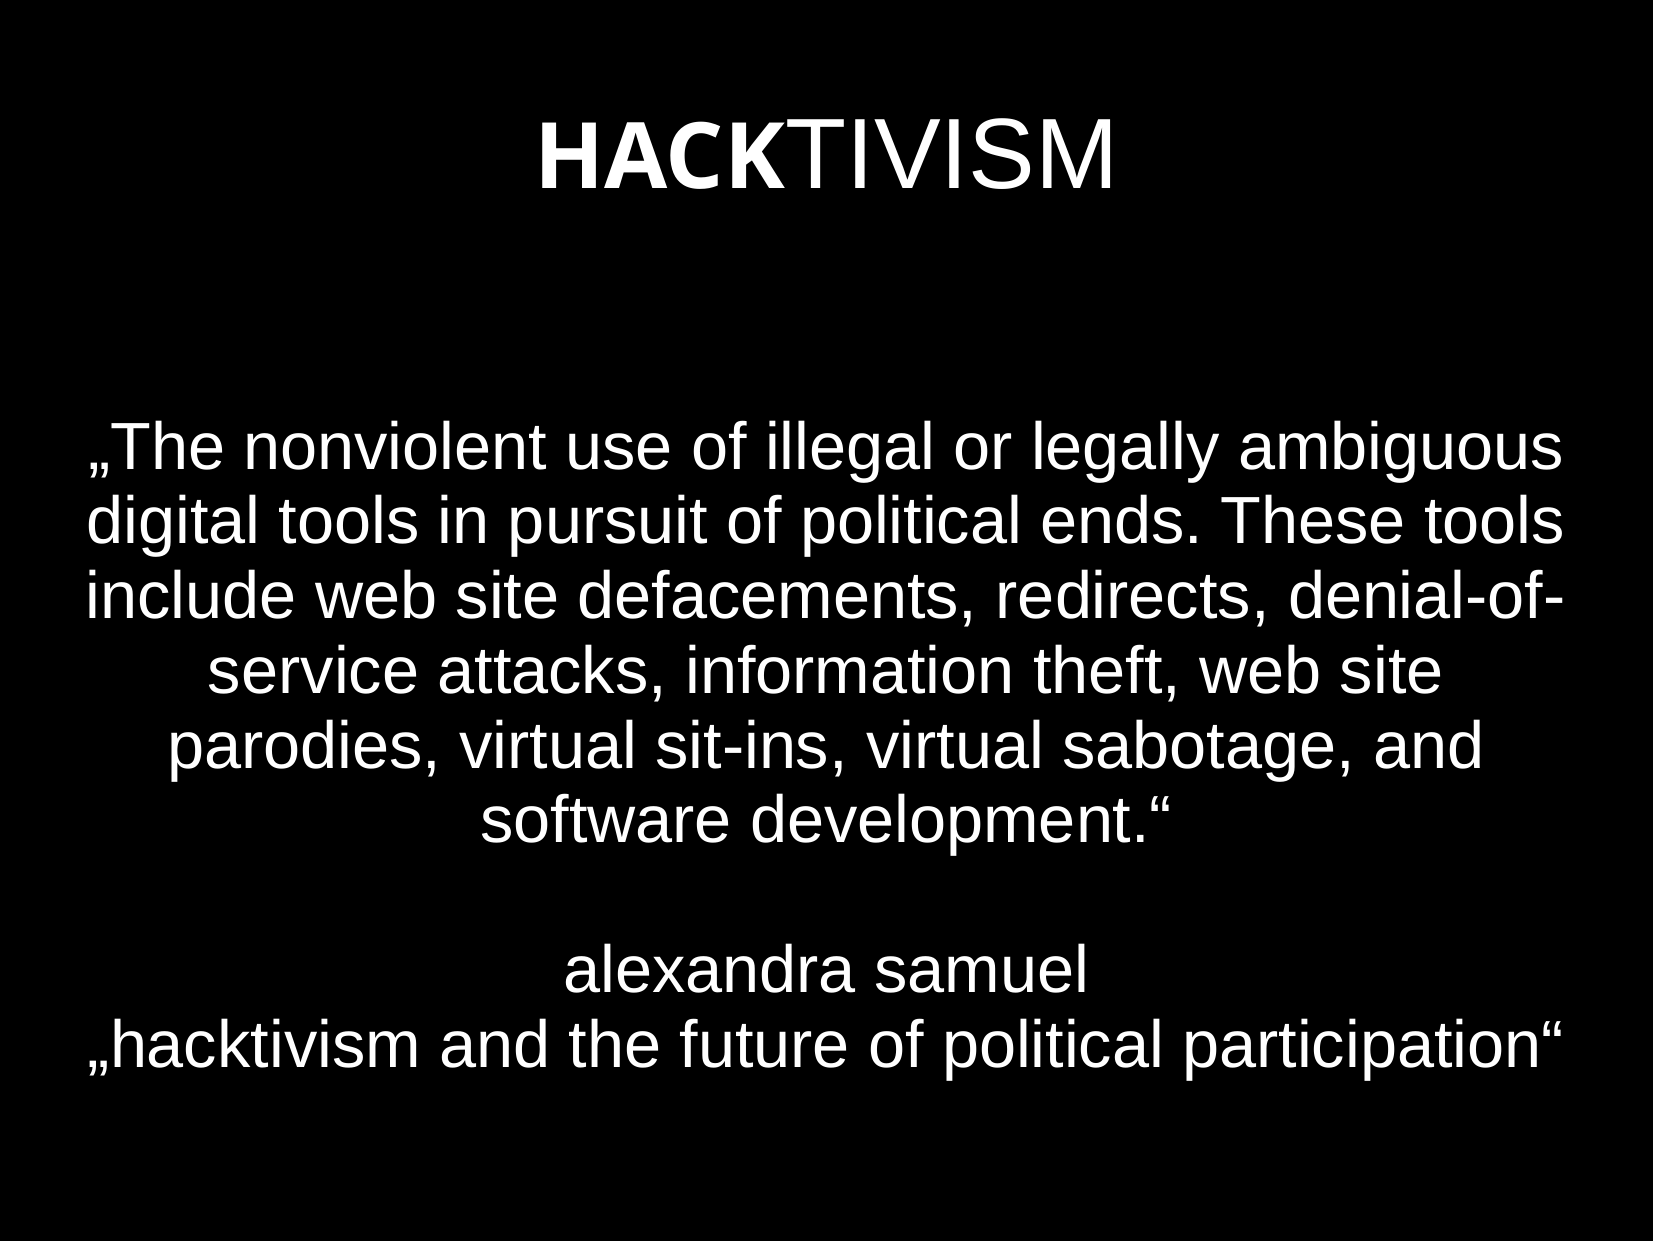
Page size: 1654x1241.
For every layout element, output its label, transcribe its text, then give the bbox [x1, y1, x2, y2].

subtitle „The nonviolent use of illegal or legally ambiguous digital tools in pursuit of political ends. These tools include web site defacements, redirects, denial-of-service attacks, information theft, web site parodies, virtual sit-ins, virtual sabotage, and software development.“ alexandra samuel „hacktivism and the future of political participation“ [82, 297, 1571, 1193]
title HACKTIVISM [82, 49, 1571, 257]
